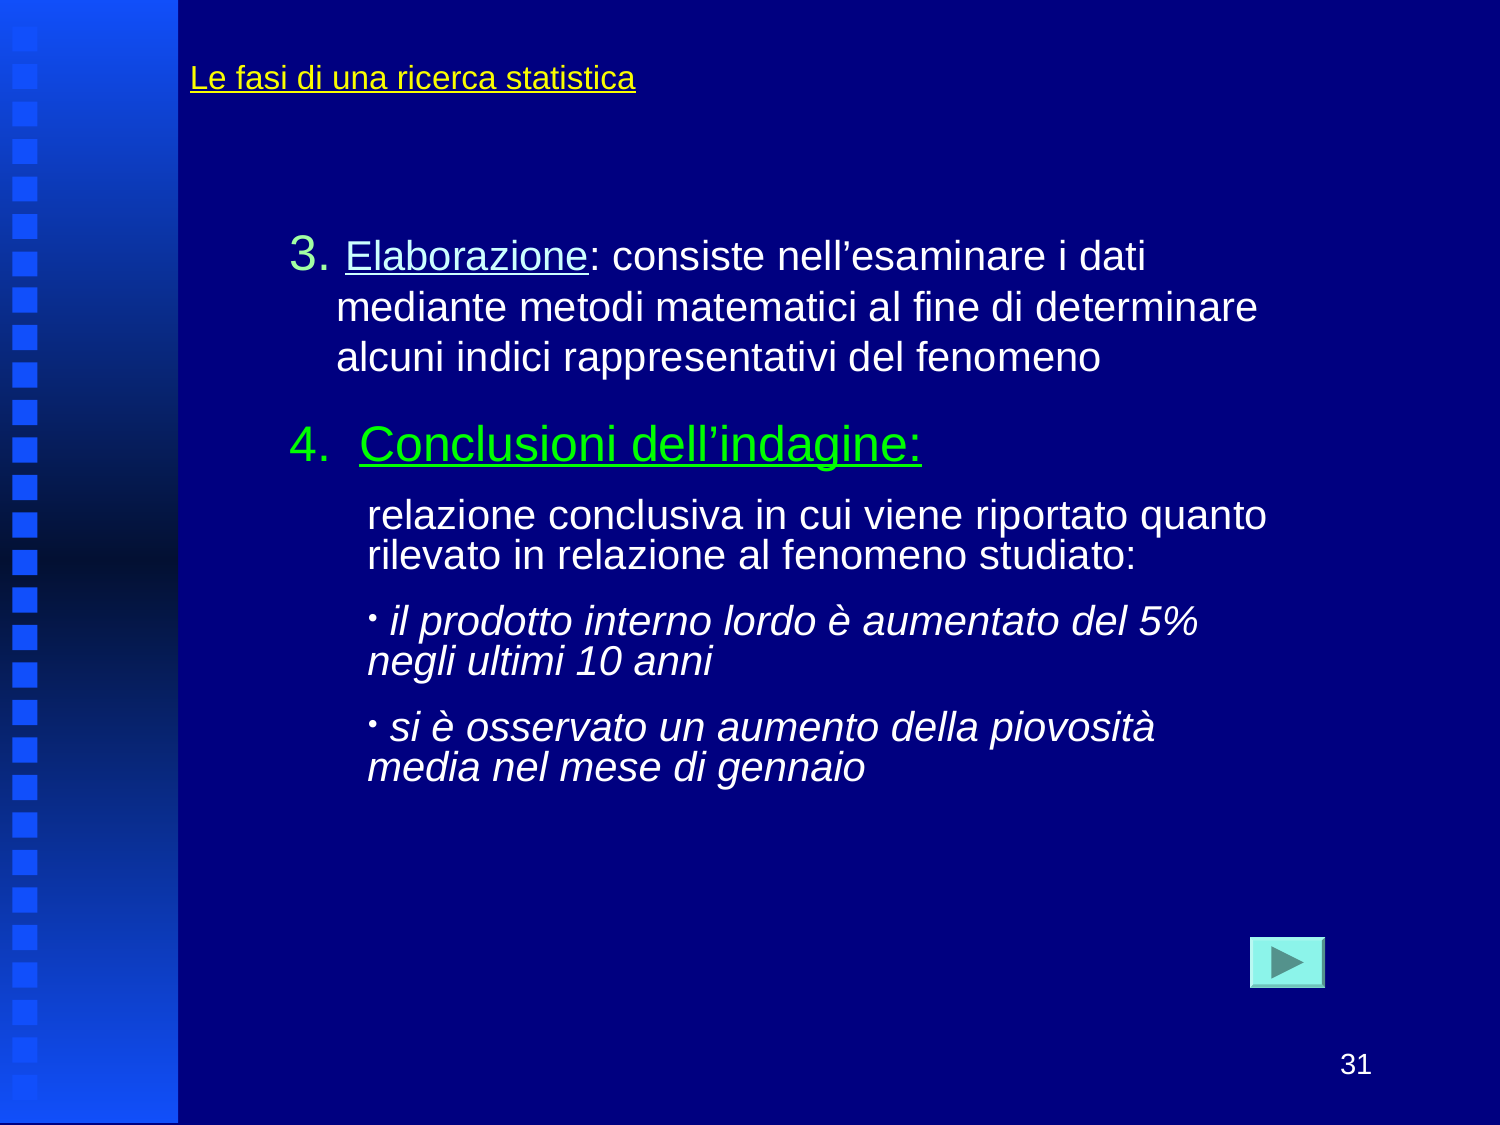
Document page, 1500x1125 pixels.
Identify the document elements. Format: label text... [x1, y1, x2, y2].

text_box 3. Elaborazione: consiste nell’esaminare i dati mediante metodi matematici al fine di determinare alcuni indici rappresentativi del fenomeno 4. Conclusioni dell’indagine: relazione conclusiva in cui viene riportato quanto rilevato in relazione al fenomeno studiato: il prodotto interno lordo è aumentato del 5% negli ultimi 10 anni si è osservato un aumento della piovosità media nel mese di gennaio [274, 212, 1288, 798]
table_header [1250, 937, 1254, 988]
text_box [1251, 937, 1326, 988]
text_box <numero> [1074, 1025, 1388, 1101]
text_box Le fasi di una ricerca statistica [174, 48, 1388, 104]
